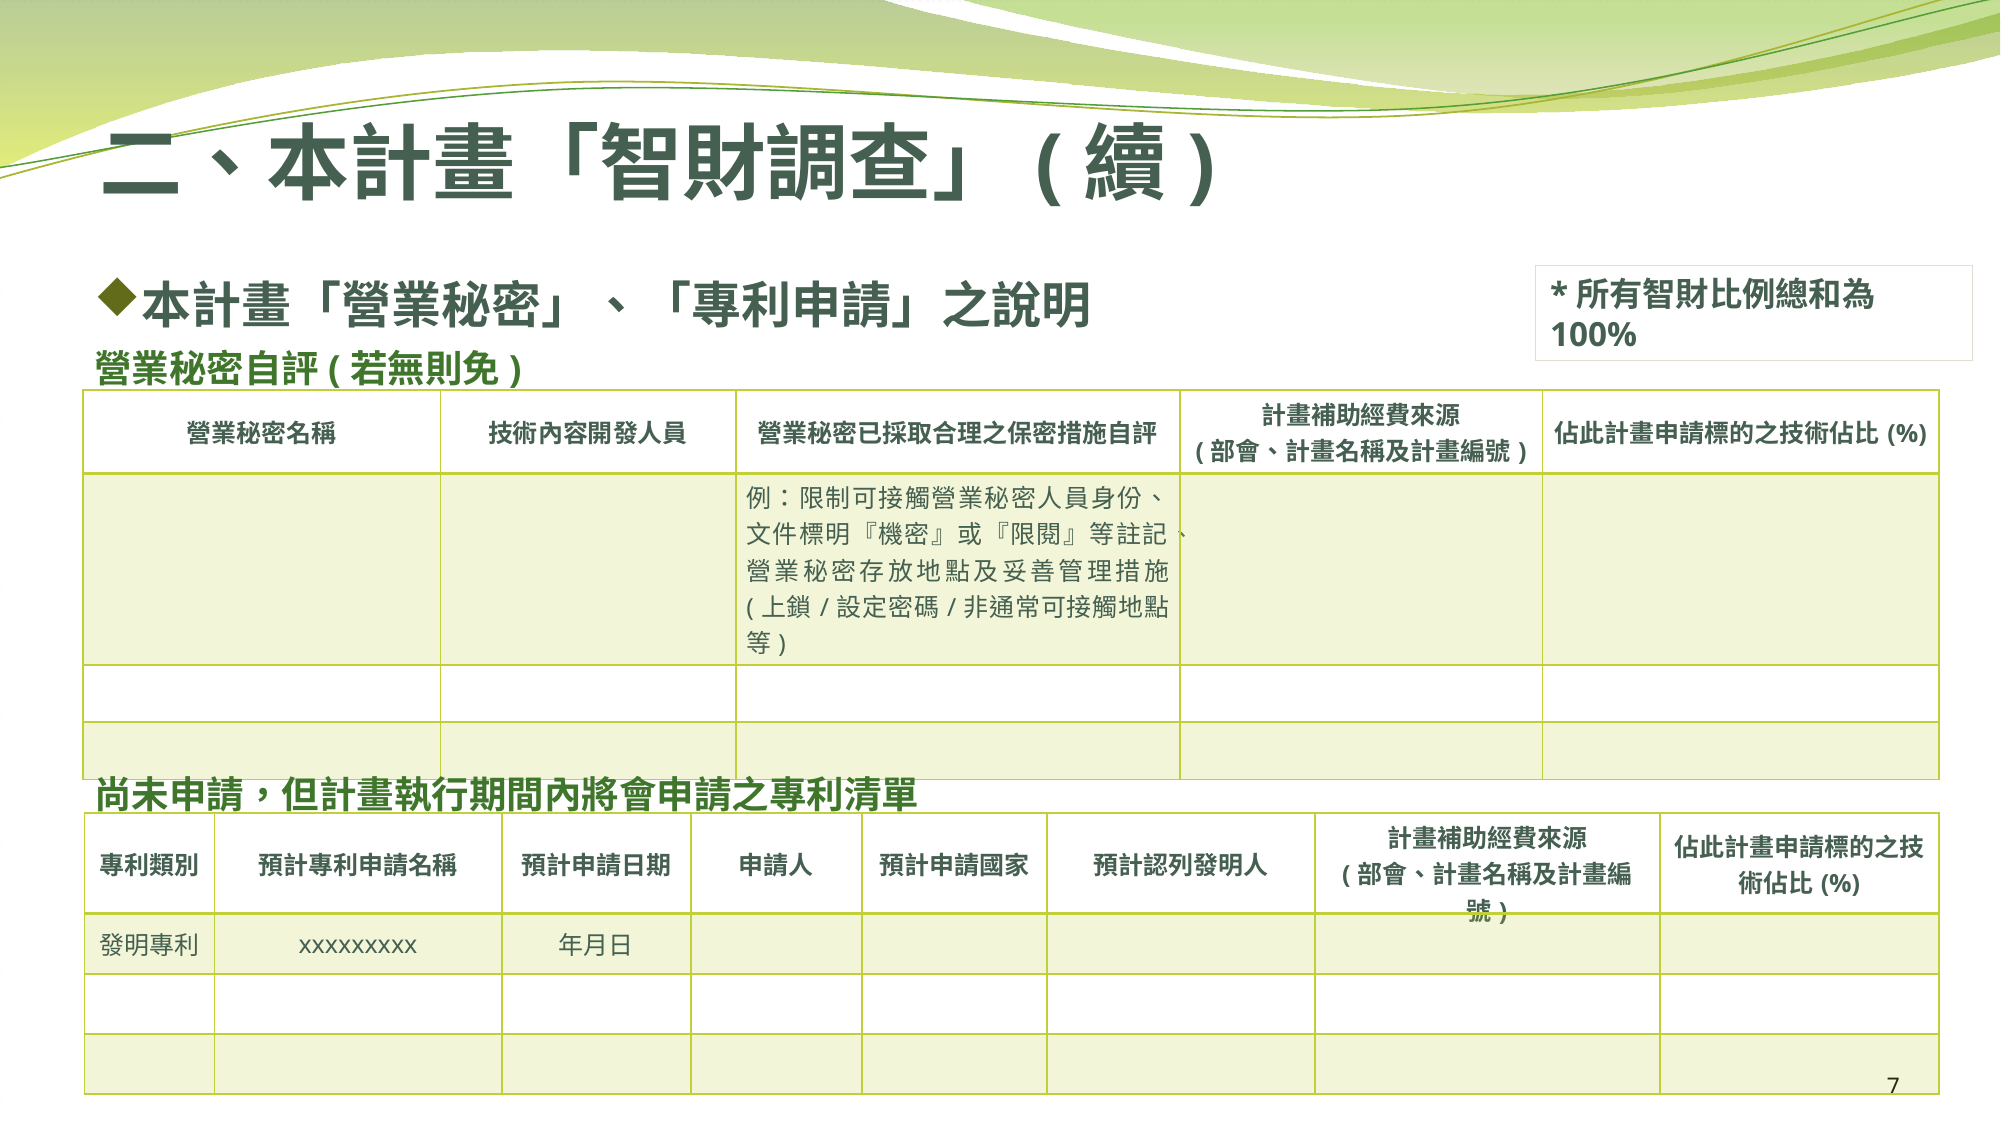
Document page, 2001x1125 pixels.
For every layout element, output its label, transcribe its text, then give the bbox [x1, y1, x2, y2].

table_cell [1316, 975, 1659, 1033]
table_cell [503, 1035, 690, 1093]
table_header 技術內容開發人員 [441, 398, 735, 472]
table_cell [215, 975, 501, 1033]
table_cell [1181, 475, 1542, 664]
table_cell [441, 475, 735, 664]
table_cell [84, 666, 440, 721]
table_cell [84, 475, 440, 664]
table_cell [85, 975, 214, 1033]
table_cell [503, 975, 690, 1033]
table_header 計畫補助經費來源 (部會、計畫名稱及計畫編號) [1316, 824, 1659, 912]
table_cell [215, 1035, 501, 1093]
table_cell [863, 915, 1046, 973]
table_cell [737, 723, 1179, 741]
table_cell [1316, 1035, 1659, 1093]
text_box *所有智財比例總和為100% [1535, 265, 1973, 361]
table_header 計畫補助經費來源 (部會、計畫名稱及計畫編號) [1181, 398, 1542, 472]
table_cell 發明專利 [85, 915, 214, 973]
table_header 營業秘密已採取合理之保密措施自評 [737, 398, 1179, 472]
table_header 預計申請國家 [863, 824, 1046, 912]
table_cell [1661, 975, 1938, 1033]
table_cell [85, 1035, 214, 1093]
table_header 專利類別 [85, 824, 214, 912]
table_header 預計專利申請名稱 [215, 824, 501, 912]
table_cell 年月日 [503, 915, 690, 973]
table_cell [441, 723, 735, 741]
slide_number <編號> [1733, 1095, 1900, 1103]
table_cell [692, 1035, 861, 1093]
table_header 申請人 [692, 824, 861, 912]
table_header 預計認列發明人 [1048, 824, 1314, 912]
table_cell [1543, 723, 1938, 779]
table_cell [1316, 915, 1659, 973]
table_header 預計申請日期 [503, 824, 690, 912]
table_cell [1048, 1035, 1314, 1093]
table_cell xxxxxxxxx [215, 915, 501, 973]
table_cell [863, 975, 1046, 1033]
table_cell [692, 975, 861, 1033]
title 二、本計畫「智財調查」(續) [99, 85, 1900, 211]
table_cell [84, 723, 440, 741]
table_cell [1181, 666, 1542, 721]
table_cell [863, 1035, 1046, 1093]
table_cell [1661, 915, 1938, 973]
table_header 佔此計畫申請標的之技術佔比(%) [1661, 814, 1938, 912]
text_box 尚未申請，但計畫執行期間內將會申請之專利清單 [79, 741, 1817, 824]
table_cell [692, 915, 861, 973]
table_cell [1048, 915, 1314, 973]
table_cell [441, 666, 735, 721]
table_cell [1048, 975, 1314, 1033]
table_cell [1181, 723, 1542, 741]
table_cell [737, 666, 1179, 721]
text_box 營業秘密自評(若無則免) [79, 315, 1817, 398]
table_header 營業秘密名稱 [84, 398, 440, 472]
table_cell [1543, 475, 1938, 664]
table_header 佔此計畫申請標的之技術佔比(%) [1543, 391, 1938, 472]
table_cell [1661, 1035, 1938, 1093]
table_cell 例：限制可接觸營業秘密人員身份、文件標明『機密』或『限閱』等註記、營業秘密存放地點及妥善管理措施 (上鎖/設定密碼/非通常可接觸地點等) [737, 475, 1179, 664]
list 本計畫「營業秘密」、「專利申請」之說明 [79, 235, 1914, 315]
table_cell [1543, 666, 1938, 721]
